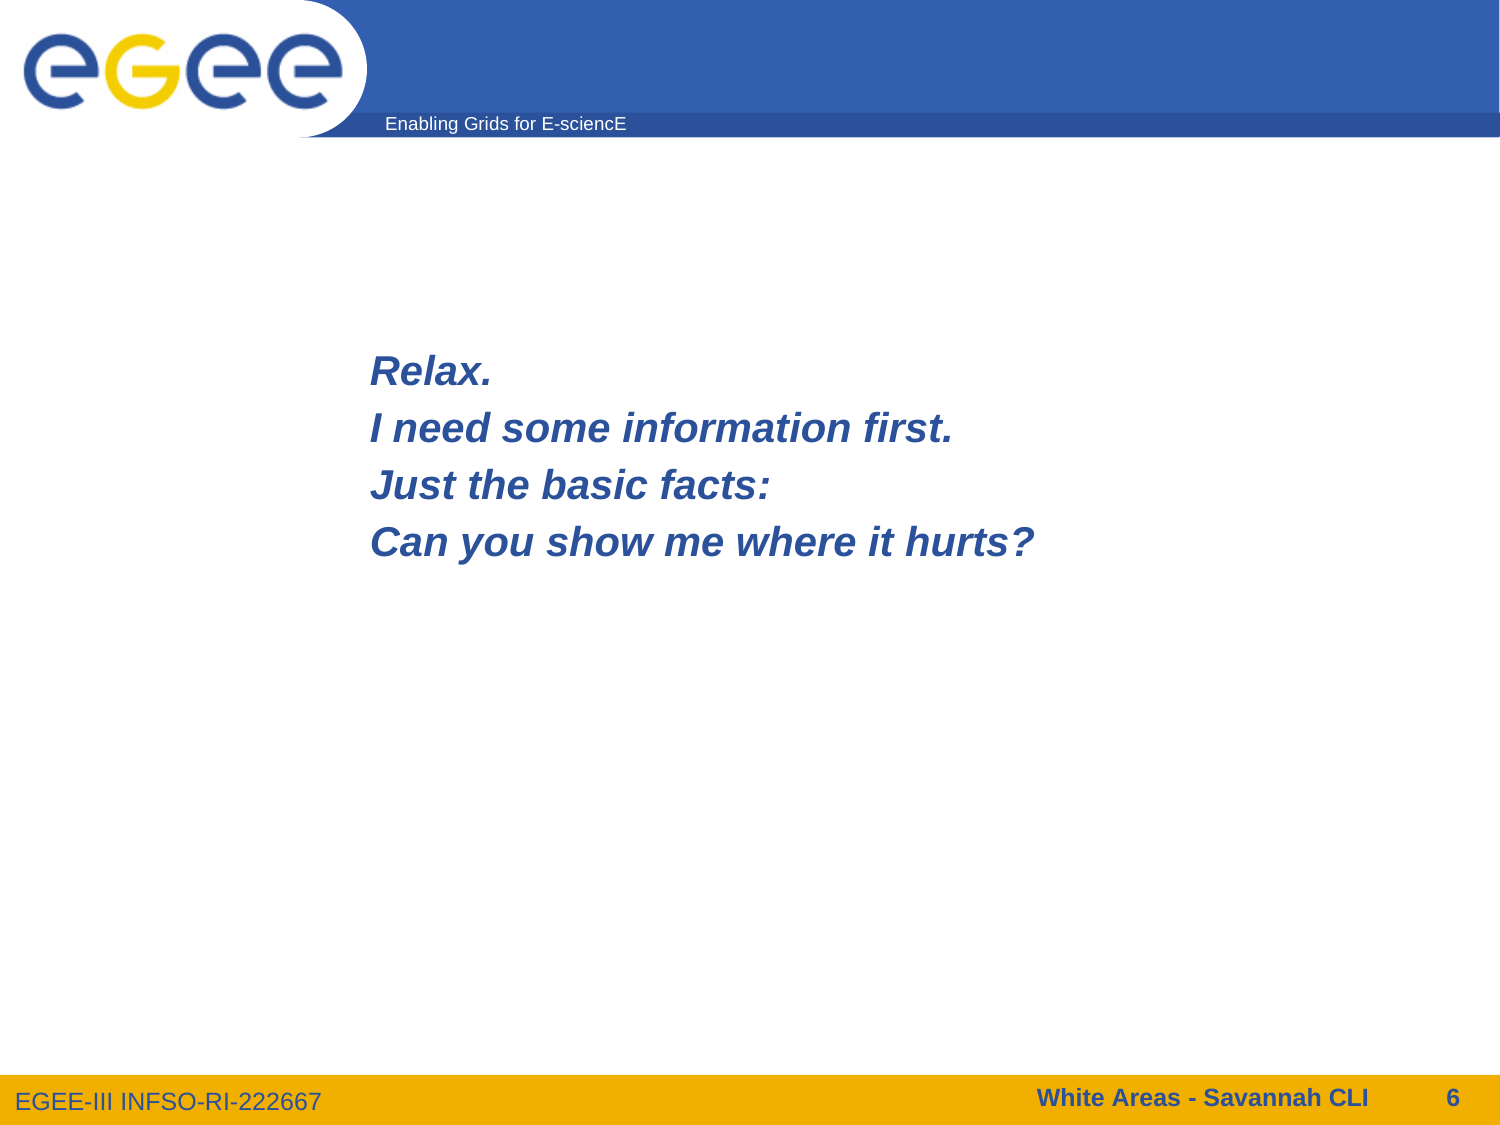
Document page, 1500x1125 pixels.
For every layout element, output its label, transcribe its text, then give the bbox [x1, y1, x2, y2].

subtitle Relax. I need some information first. Just the basic facts: Can you show me where it hurts? [369, 18, 1475, 895]
picture [18, 30, 349, 112]
